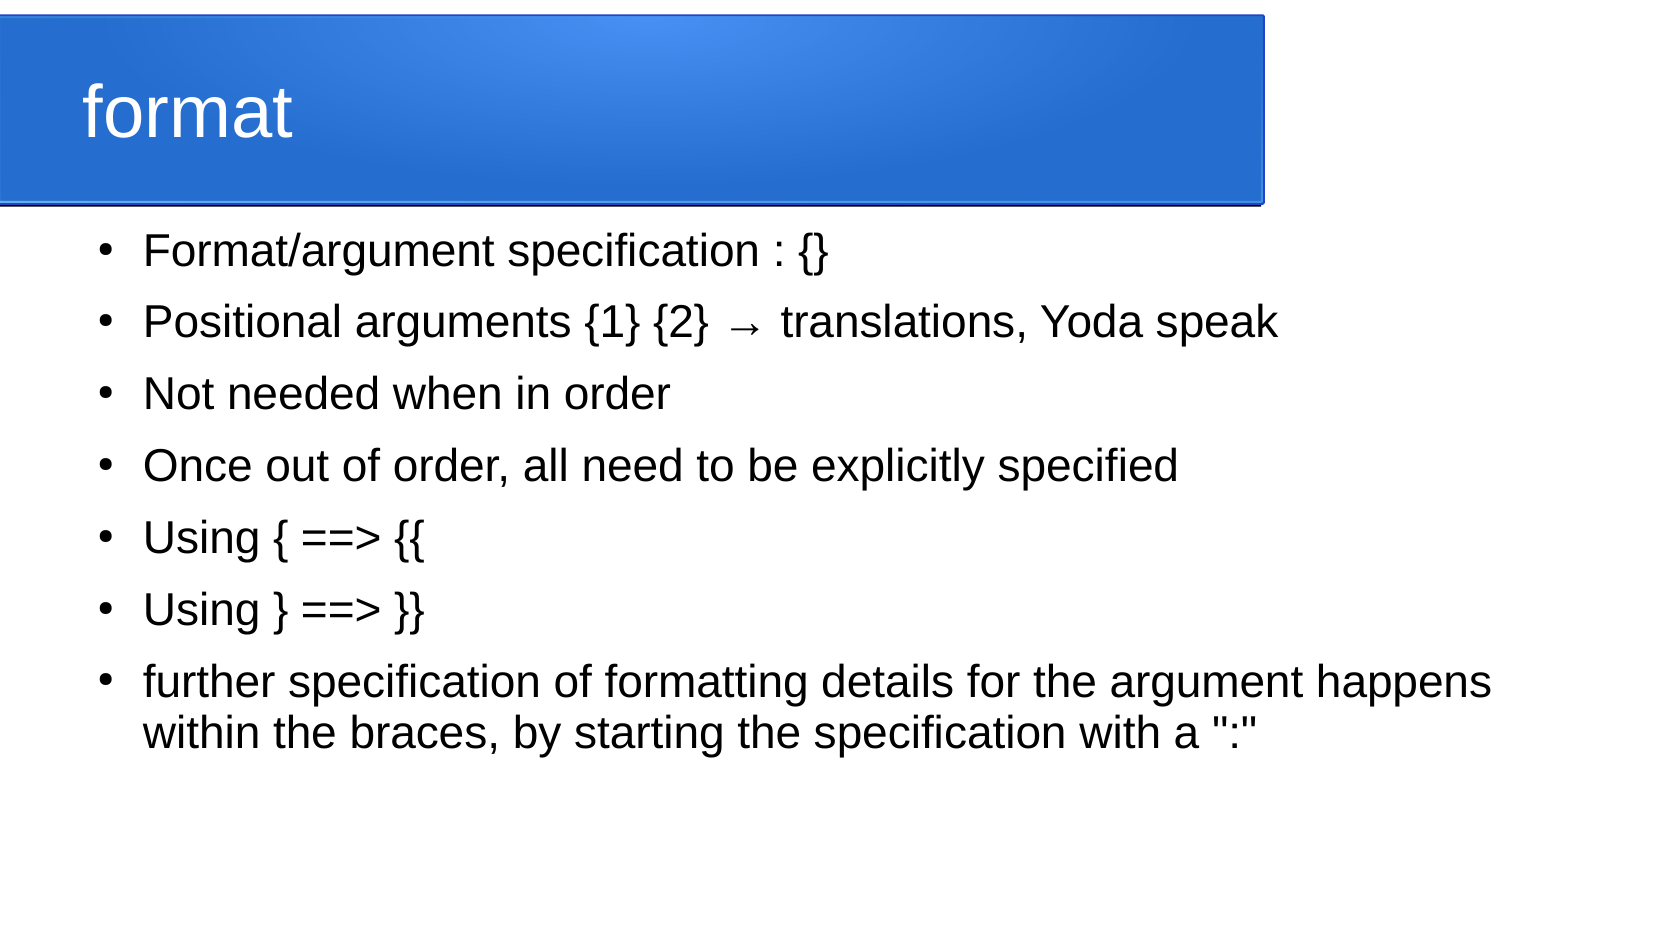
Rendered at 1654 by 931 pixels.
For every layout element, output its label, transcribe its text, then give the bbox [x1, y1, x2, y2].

title format [82, 35, 1235, 189]
list Format/argument specification : {} Positional arguments {1} {2} → translations, Yoda speak Not needed when in order Once out of order, all need to be explicitly specified Using { ==> {{ Using } ==> }} further specification of formatting details for the argument happens within the braces, by starting the specification with a ":" [82, 224, 1571, 764]
